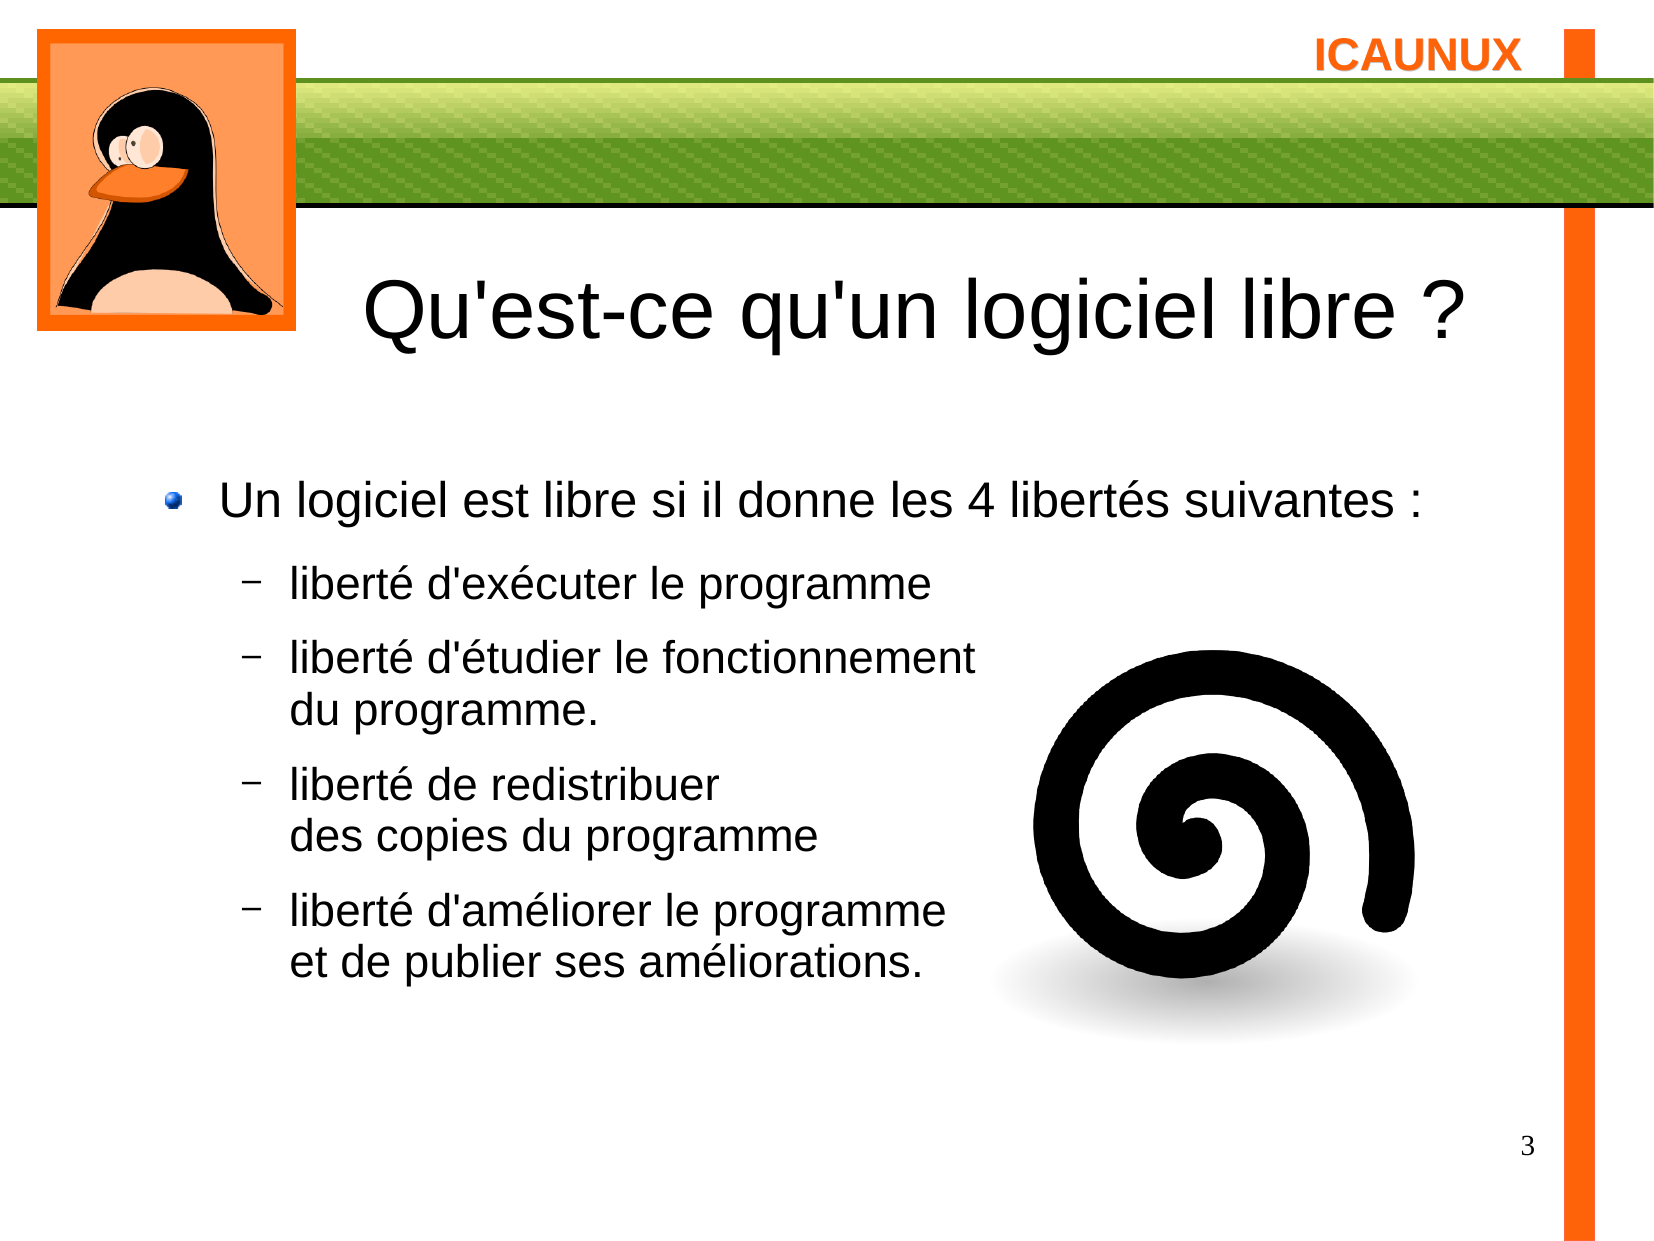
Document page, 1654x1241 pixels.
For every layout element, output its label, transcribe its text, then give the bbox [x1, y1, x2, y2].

picture [0, 29, 1654, 331]
picture [974, 592, 1445, 1063]
title Qu'est-ce qu'un logiciel libre ? [324, 235, 1506, 384]
list Un logiciel est libre si il donne les 4 libertés suivantes : liberté d'exécuter le programme liberté d'étudier le fonctionnement du programme. liberté de redistribuer des copies du programme liberté d'améliorer le programme et de publier ses améliorations. [147, 472, 1571, 1094]
